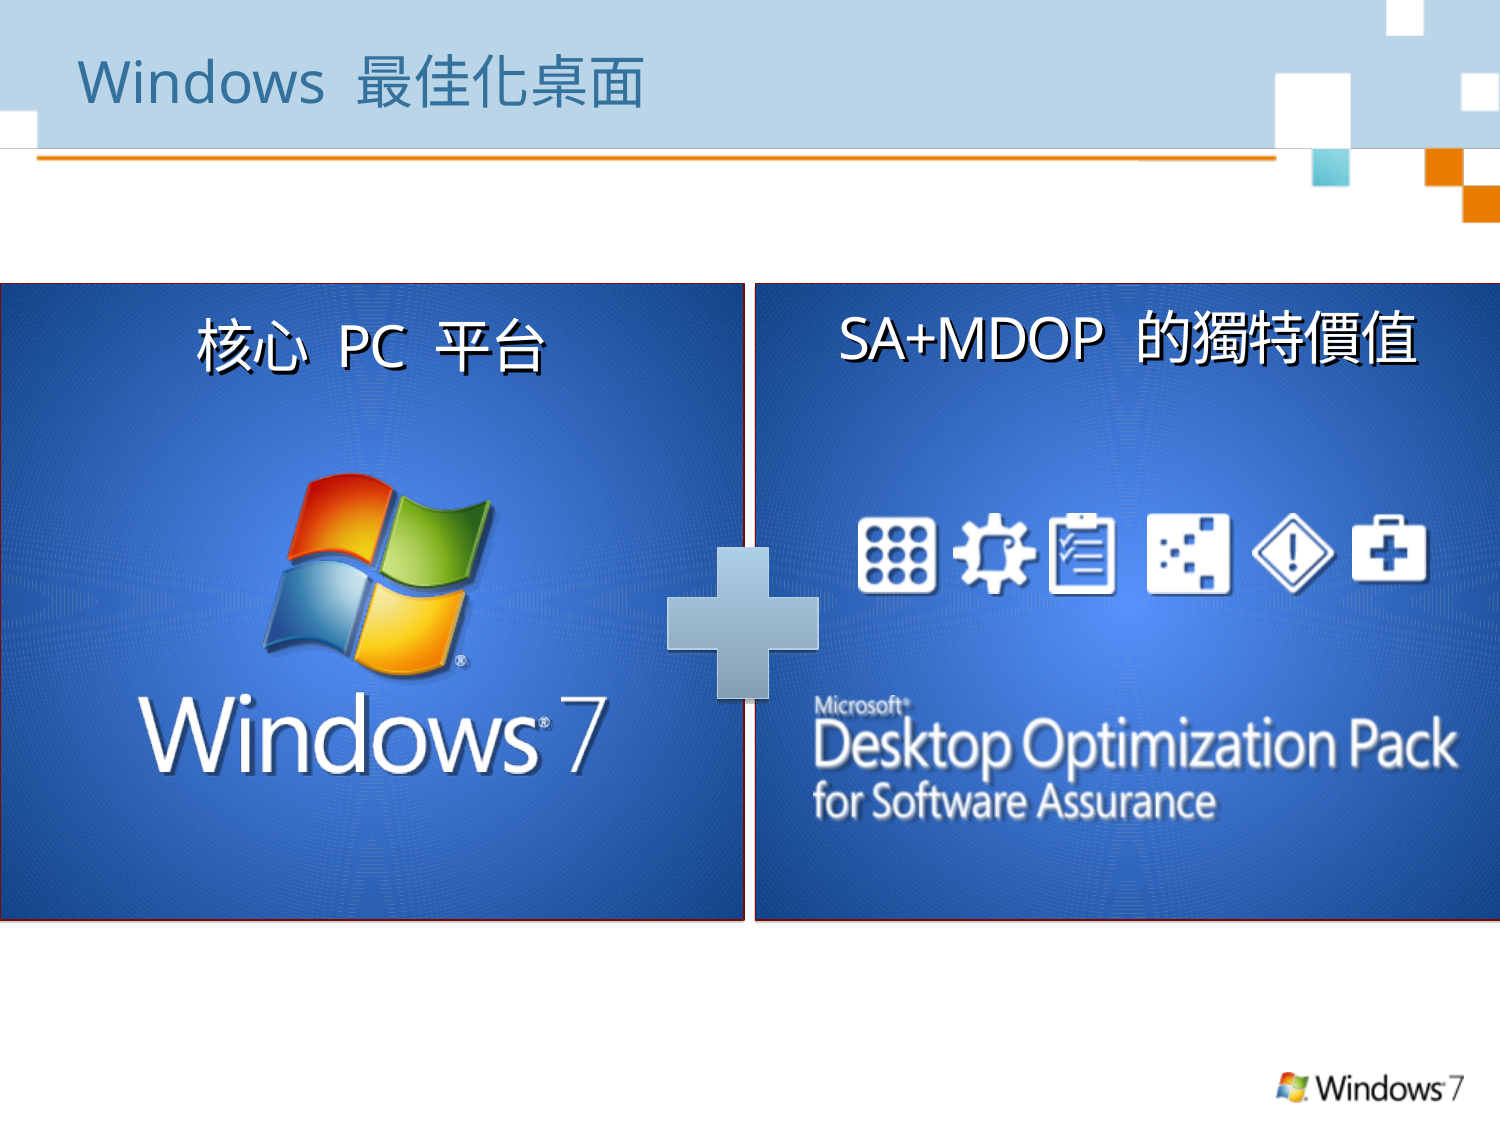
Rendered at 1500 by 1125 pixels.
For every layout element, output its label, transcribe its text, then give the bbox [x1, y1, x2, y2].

picture [858, 513, 943, 594]
picture [1352, 513, 1436, 594]
picture [1252, 513, 1340, 594]
title Windows 最佳化桌面 [62, 37, 1438, 129]
picture [1147, 513, 1242, 594]
picture [953, 513, 1039, 594]
text_box [0, 284, 1500, 920]
picture [137, 473, 607, 774]
picture [1049, 513, 1138, 594]
picture [813, 695, 1463, 823]
text_box SA+MDOP 的獨特價值 [762, 290, 1495, 382]
text_box 核心 PC 平台 [142, 299, 602, 391]
